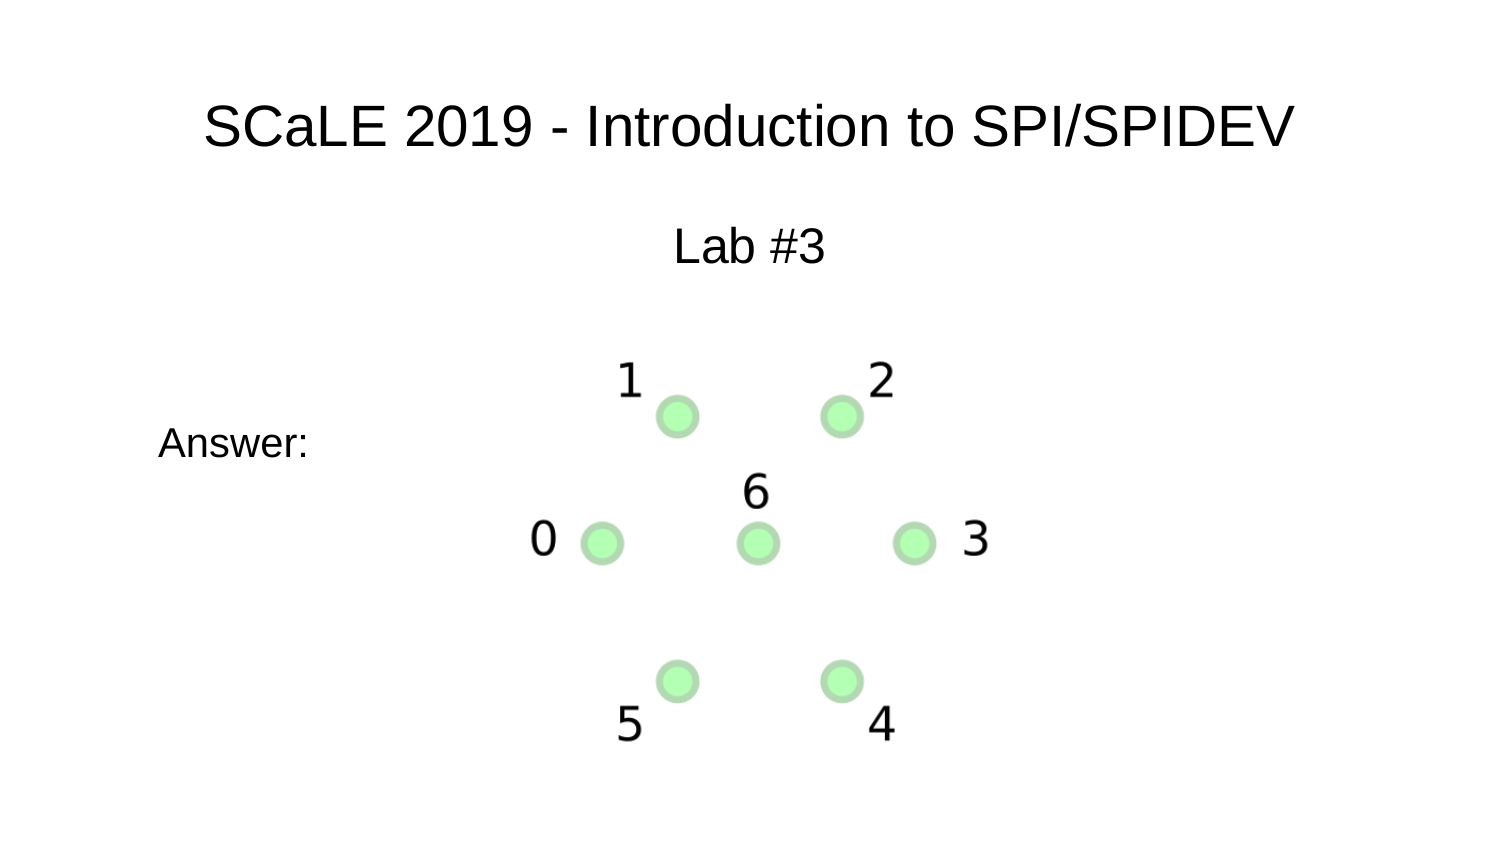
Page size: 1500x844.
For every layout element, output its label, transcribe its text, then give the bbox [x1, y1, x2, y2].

list Lab #3 Answer: [51, 189, 1449, 750]
title SCaLE 2019 - Introduction to SPI/SPIDEV [51, 72, 1449, 167]
picture [508, 338, 1011, 765]
